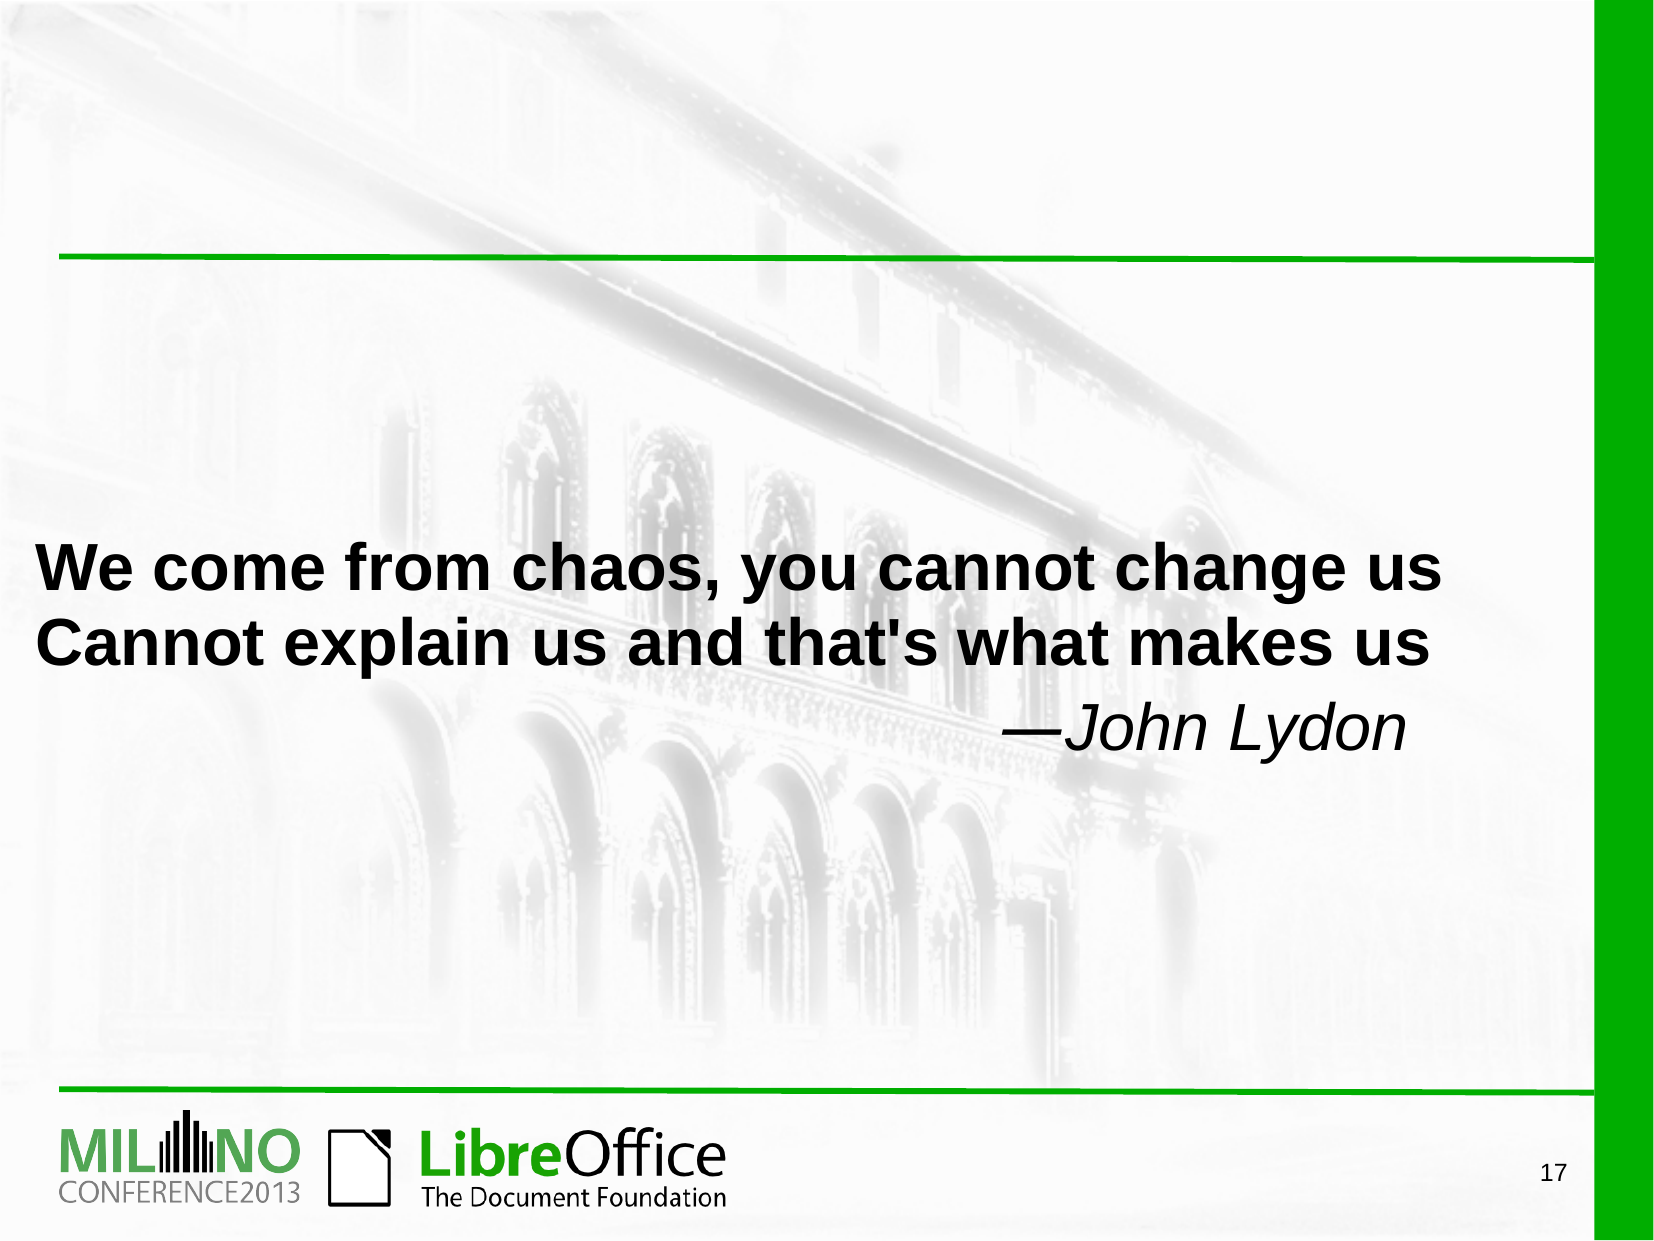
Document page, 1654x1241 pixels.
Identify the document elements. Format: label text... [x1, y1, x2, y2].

title [59, 49, 1548, 257]
picture [0, 1, 1594, 1241]
subtitle We come from chaos, you cannot change us Cannot explain us and that's what makes us ―John Lydon [35, 290, 1524, 1010]
